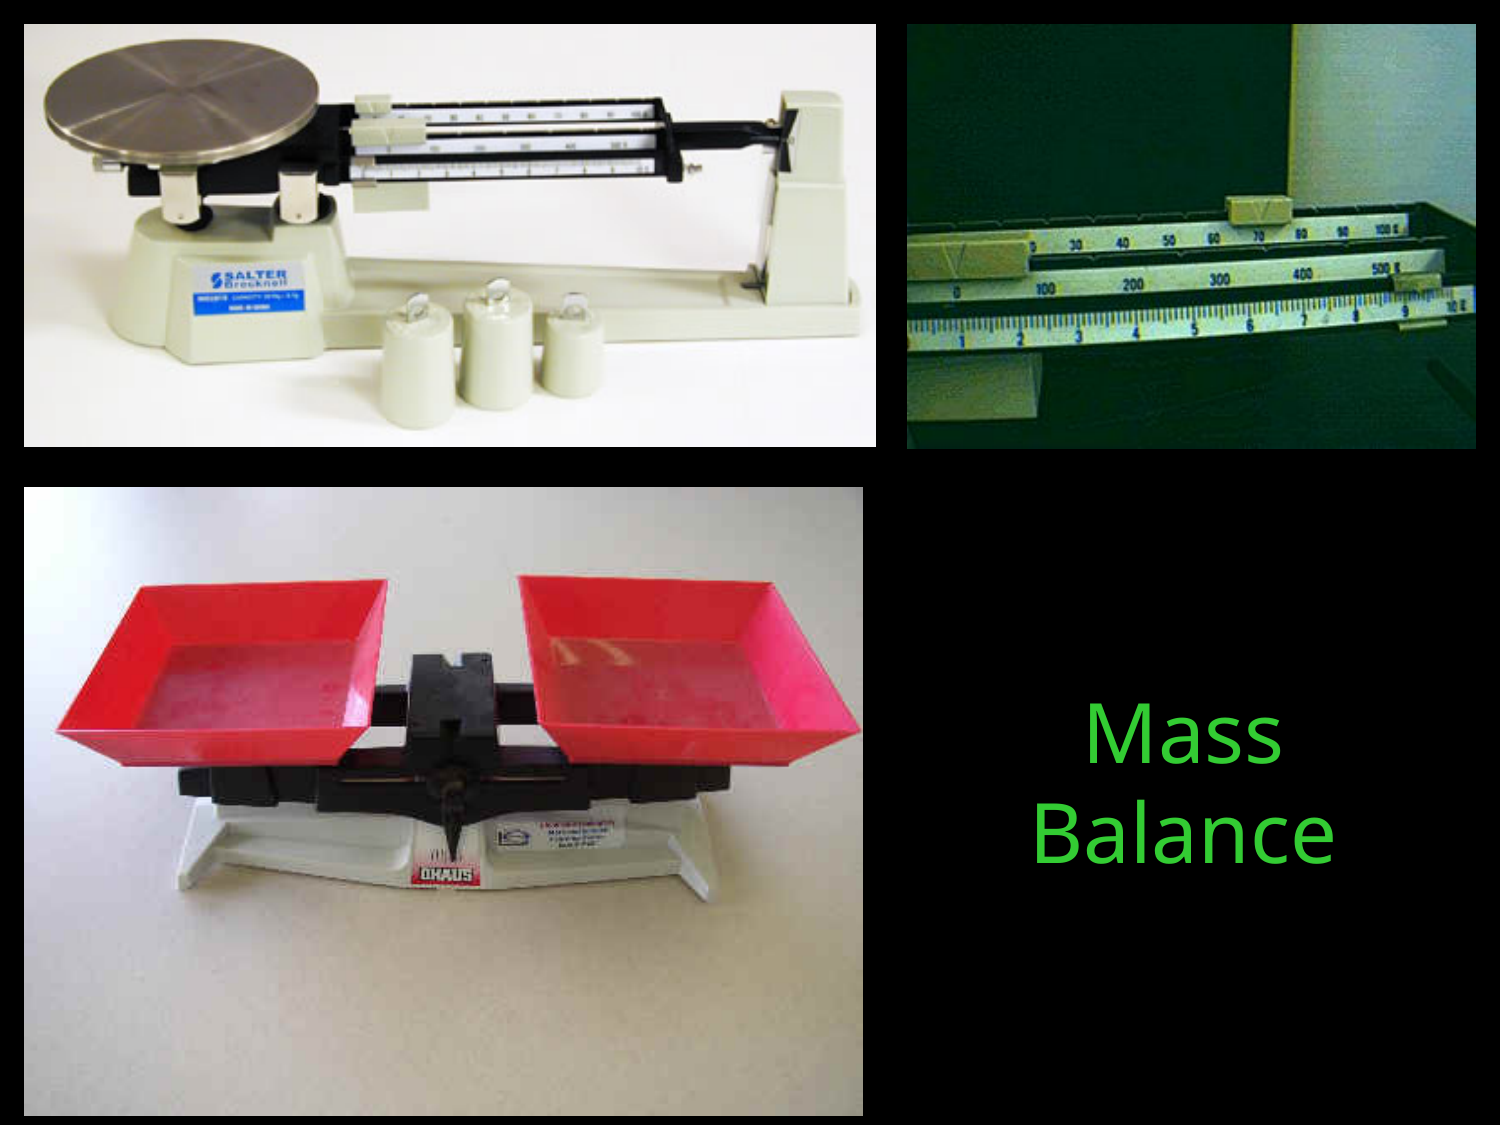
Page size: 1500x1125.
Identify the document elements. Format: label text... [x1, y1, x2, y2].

text_box Mass Balance [1015, 672, 1353, 888]
picture [24, 487, 863, 1116]
picture [907, 24, 1476, 449]
picture [24, 24, 876, 447]
